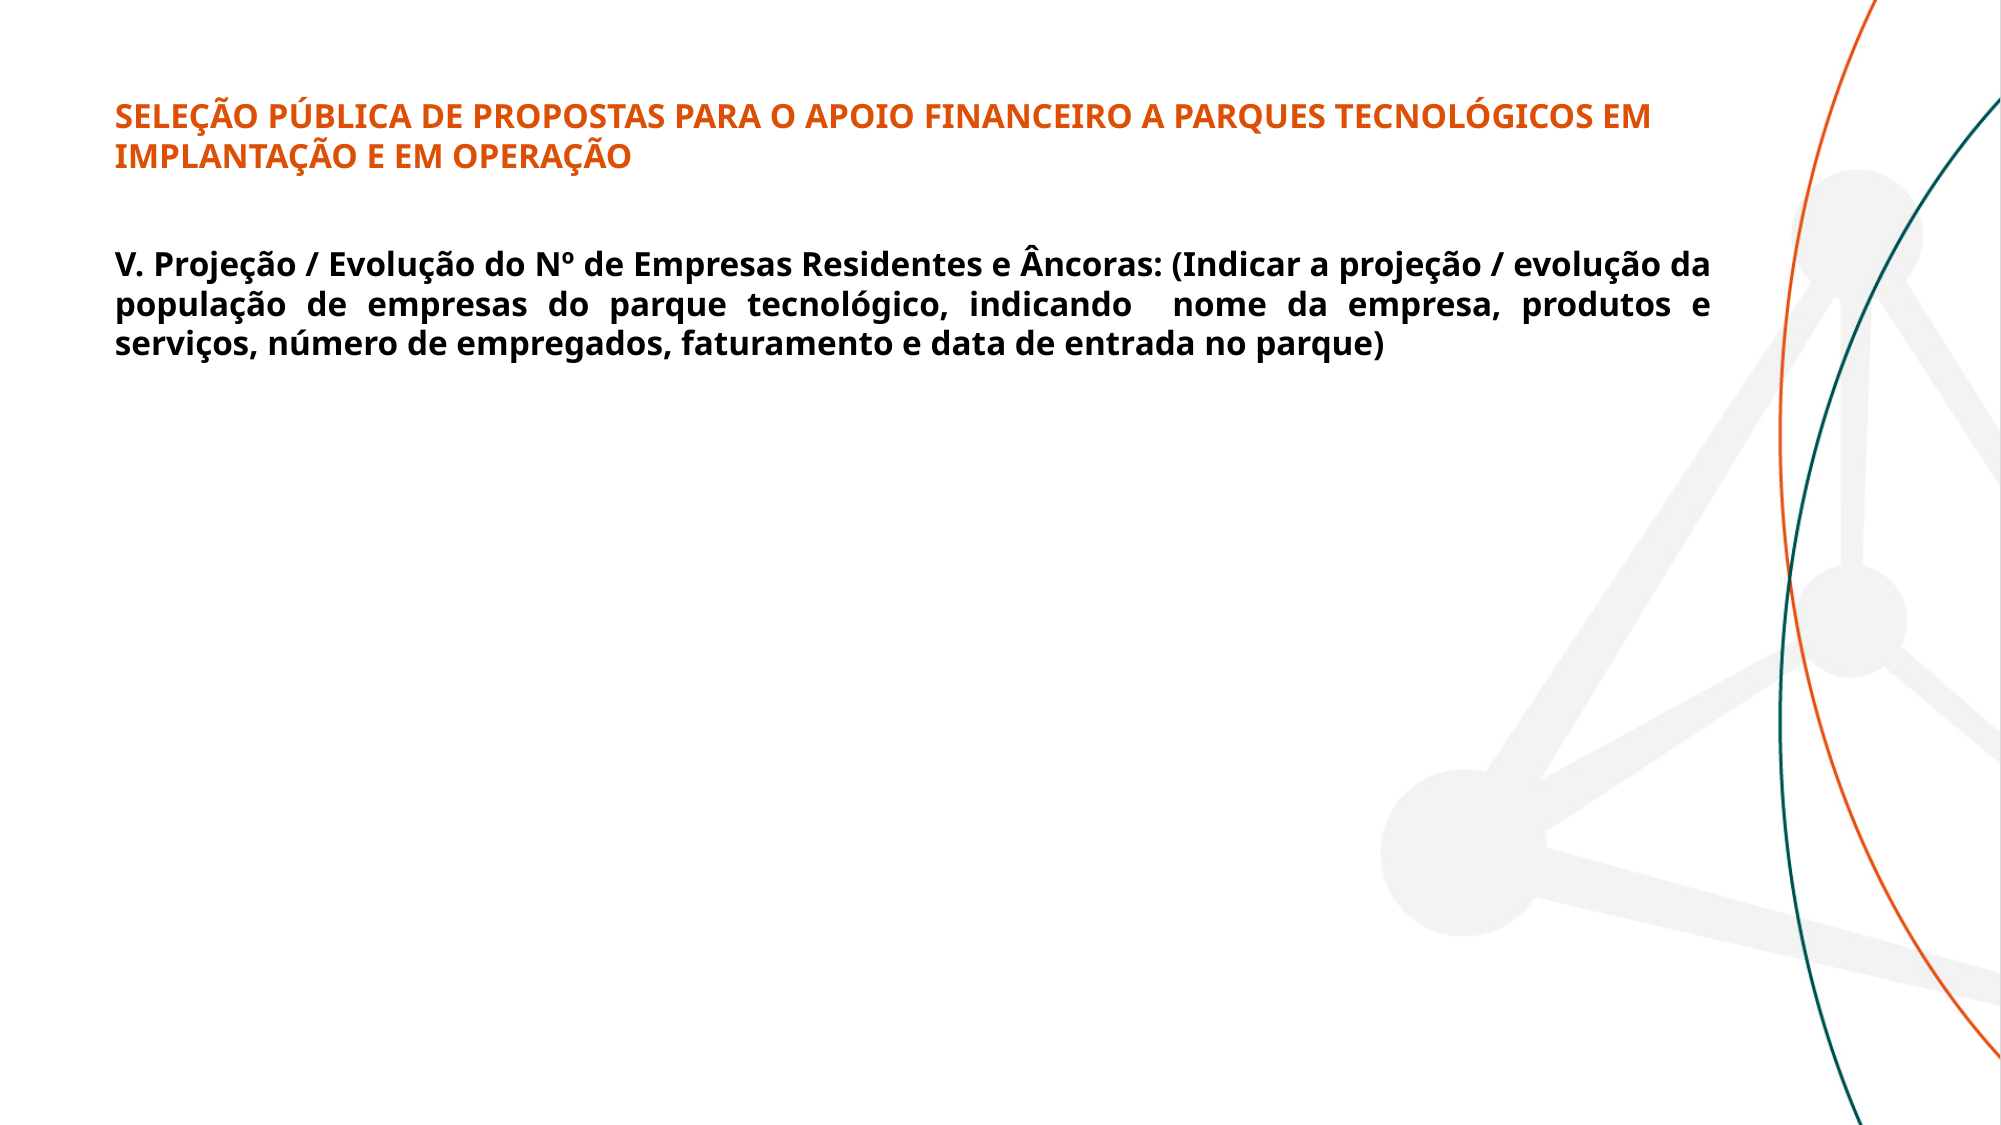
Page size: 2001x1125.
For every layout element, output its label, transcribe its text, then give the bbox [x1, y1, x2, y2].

text_box V. Projeção / Evolução do Nº de Empresas Residentes e Âncoras: (Indicar a projeção / evolução da população de empresas do parque tecnológico, indicando nome da empresa, produtos e serviços, número de empregados, faturamento e data de entrada no parque) [99, 235, 1729, 650]
text_box SELEÇÃO PÚBLICA DE PROPOSTAS PARA O APOIO FINANCEIRO A PARQUES TECNOLÓGICOS EM IMPLANTAÇÃO E EM OPERAÇÃO [99, 88, 1900, 217]
